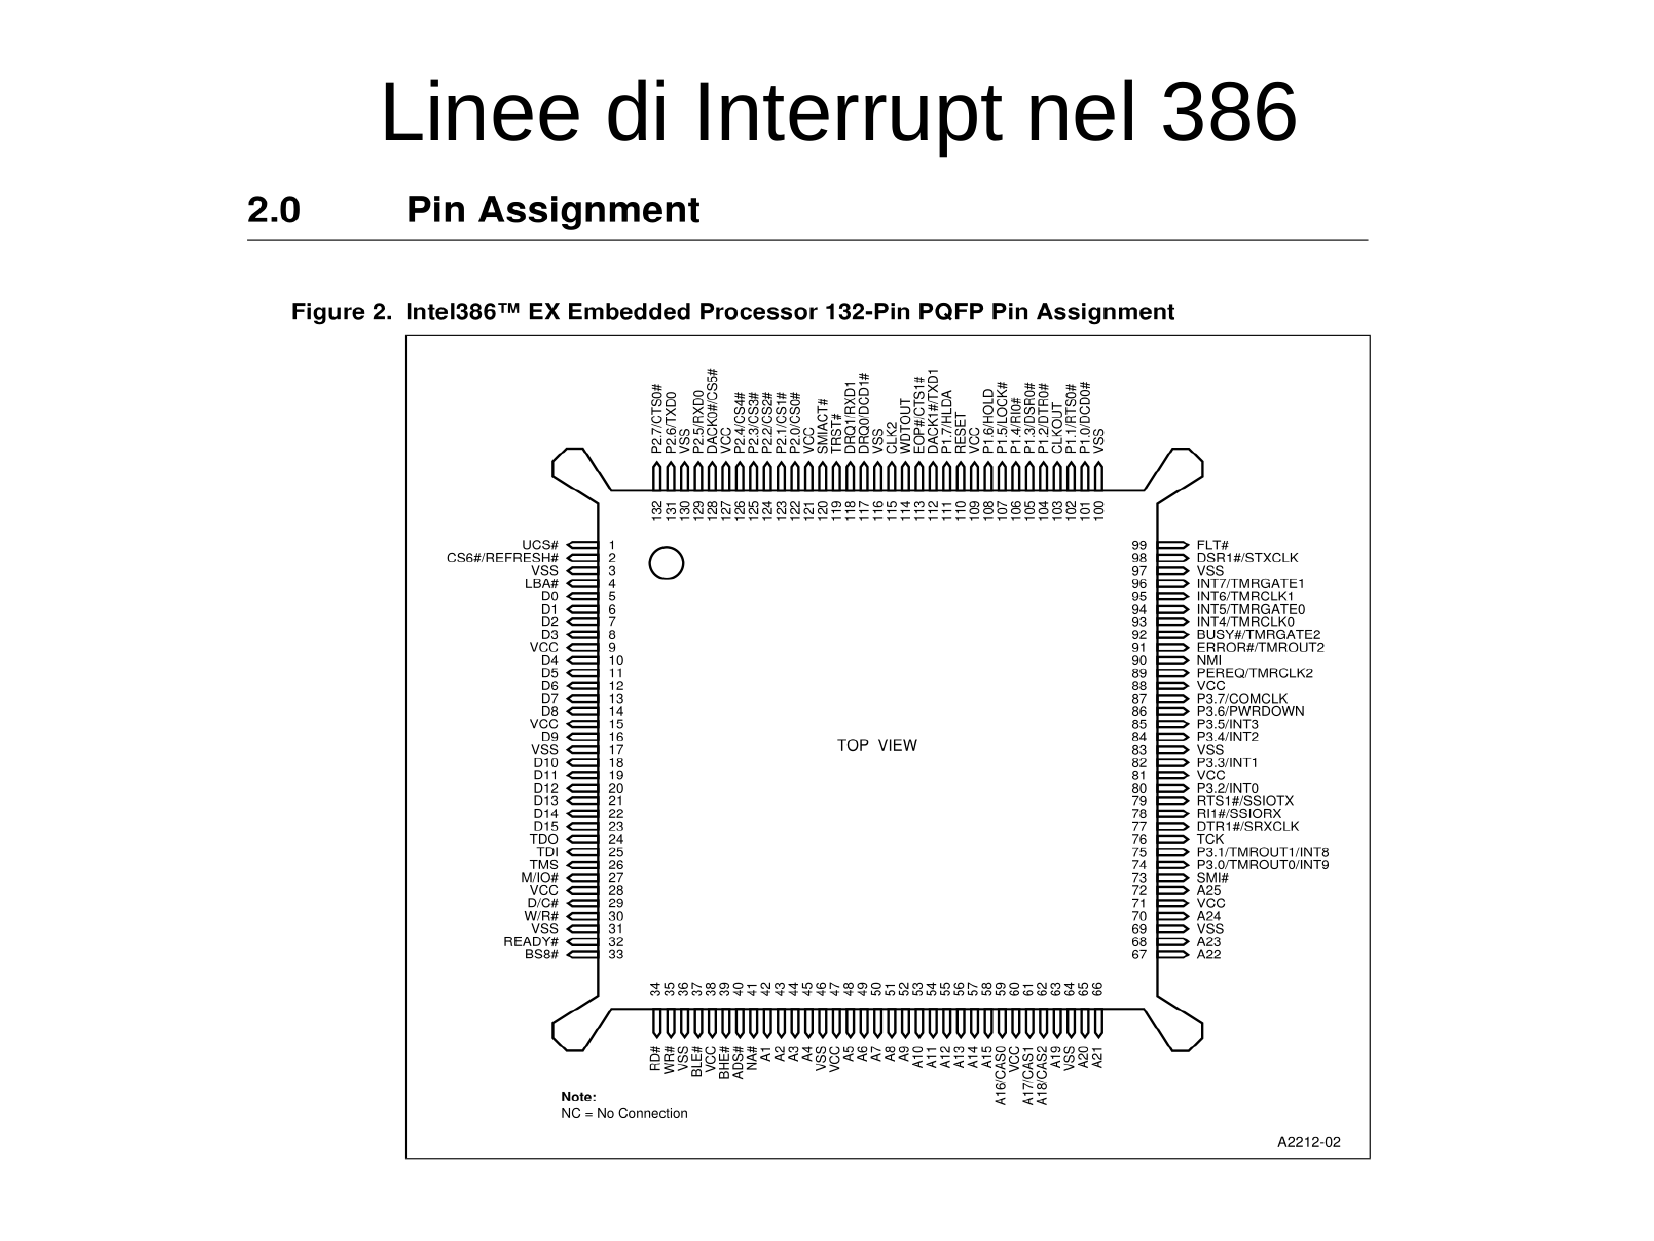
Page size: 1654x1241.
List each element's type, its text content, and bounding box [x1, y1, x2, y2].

title Linee di Interrupt nel 386 [30, 8, 1621, 216]
list [82, 195, 1538, 1201]
picture [150, 184, 1471, 1190]
